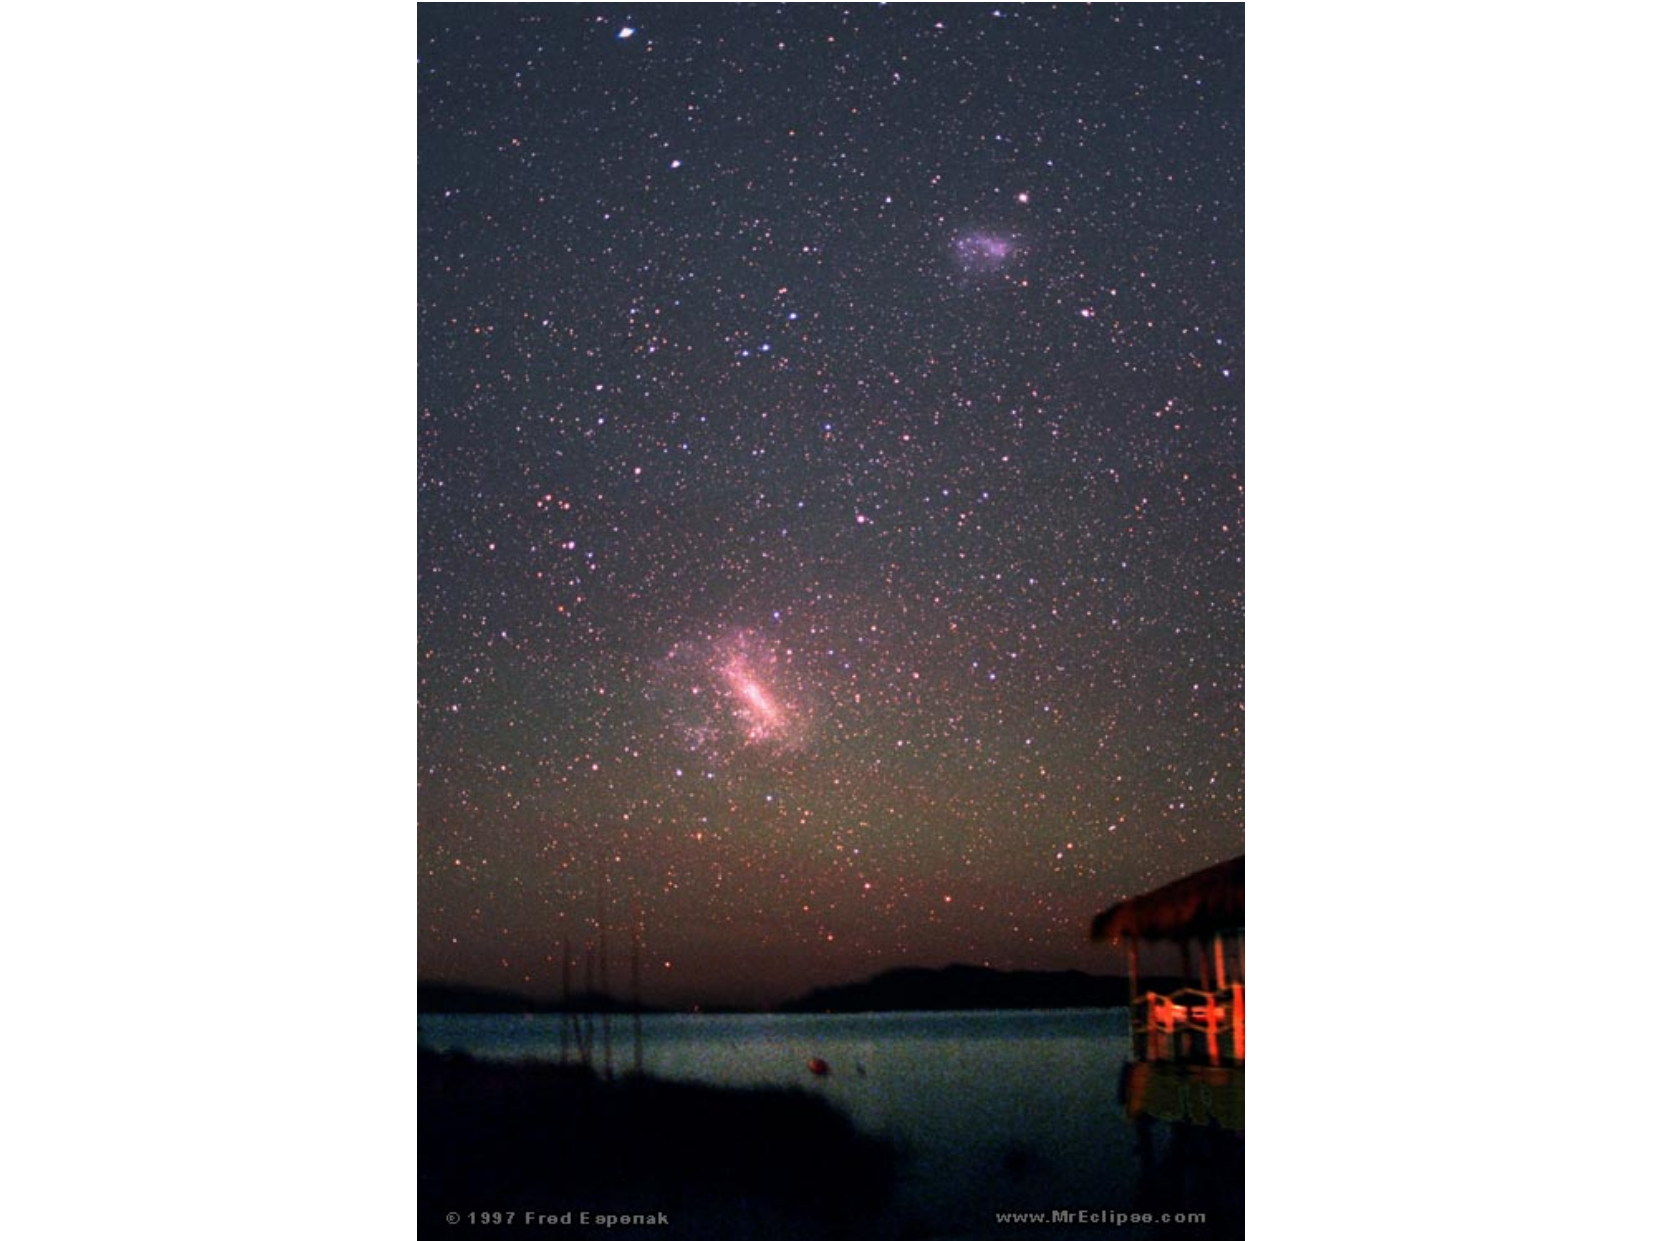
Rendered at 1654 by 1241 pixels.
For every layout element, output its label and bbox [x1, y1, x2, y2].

picture [417, 2, 1245, 1241]
